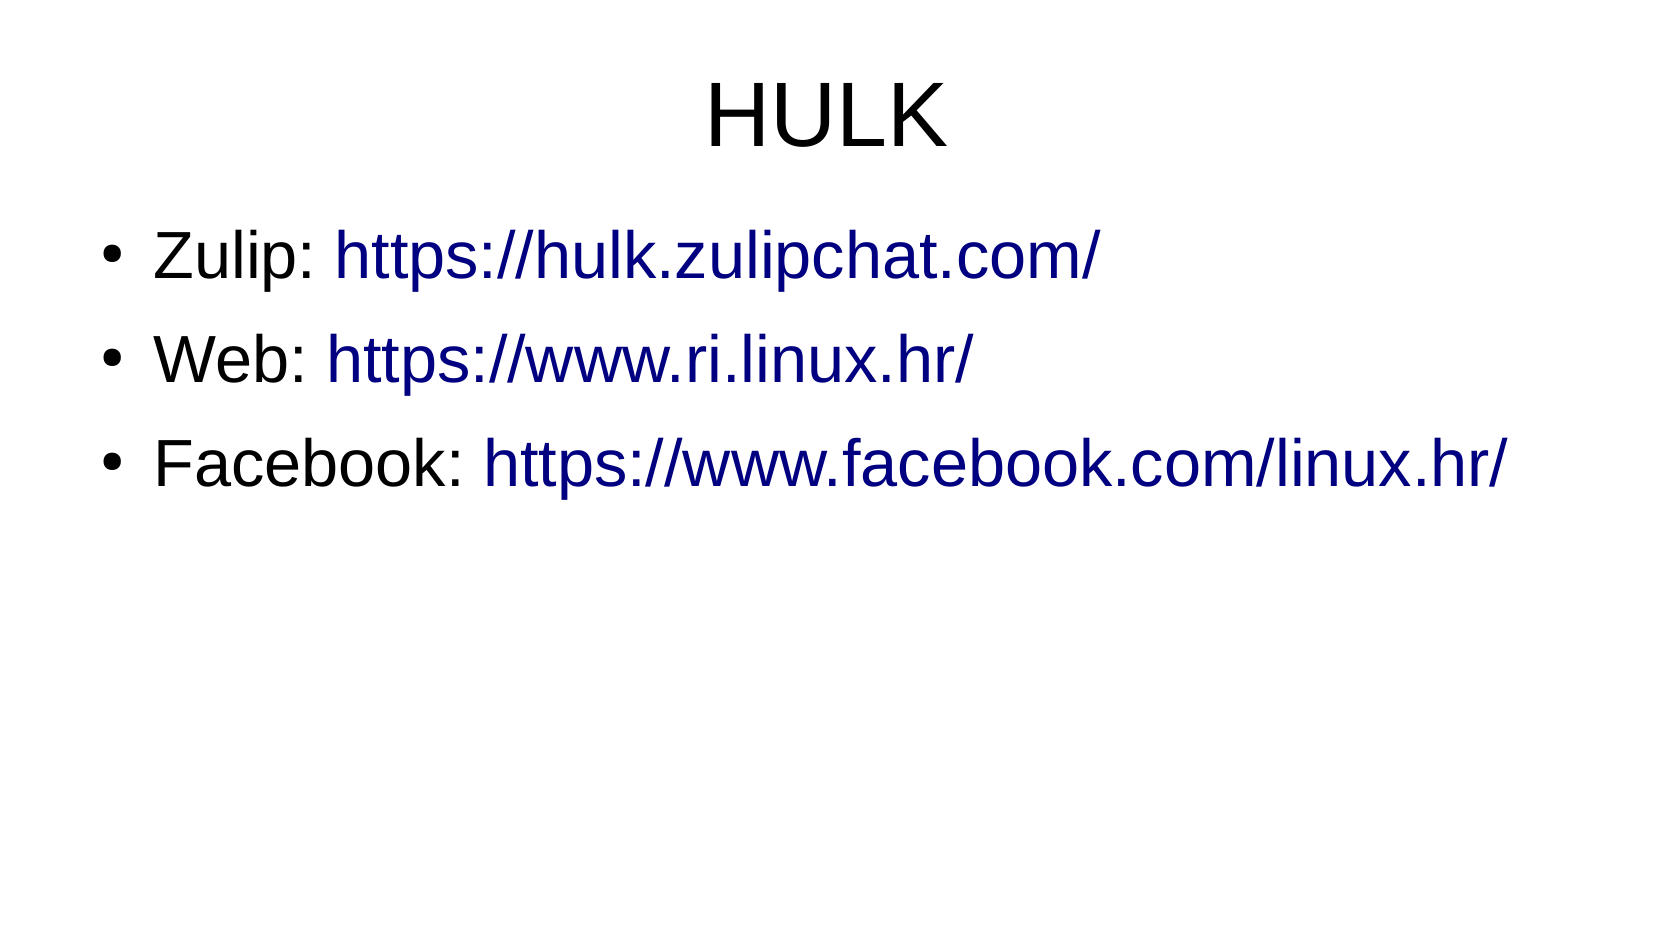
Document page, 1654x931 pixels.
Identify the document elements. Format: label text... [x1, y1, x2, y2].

list Zulip: https://hulk.zulipchat.com/ Web: https://www.ri.linux.hr/ Facebook: https://www.facebook.com/linux.hr/ [82, 217, 1571, 758]
title HULK [82, 37, 1571, 193]
